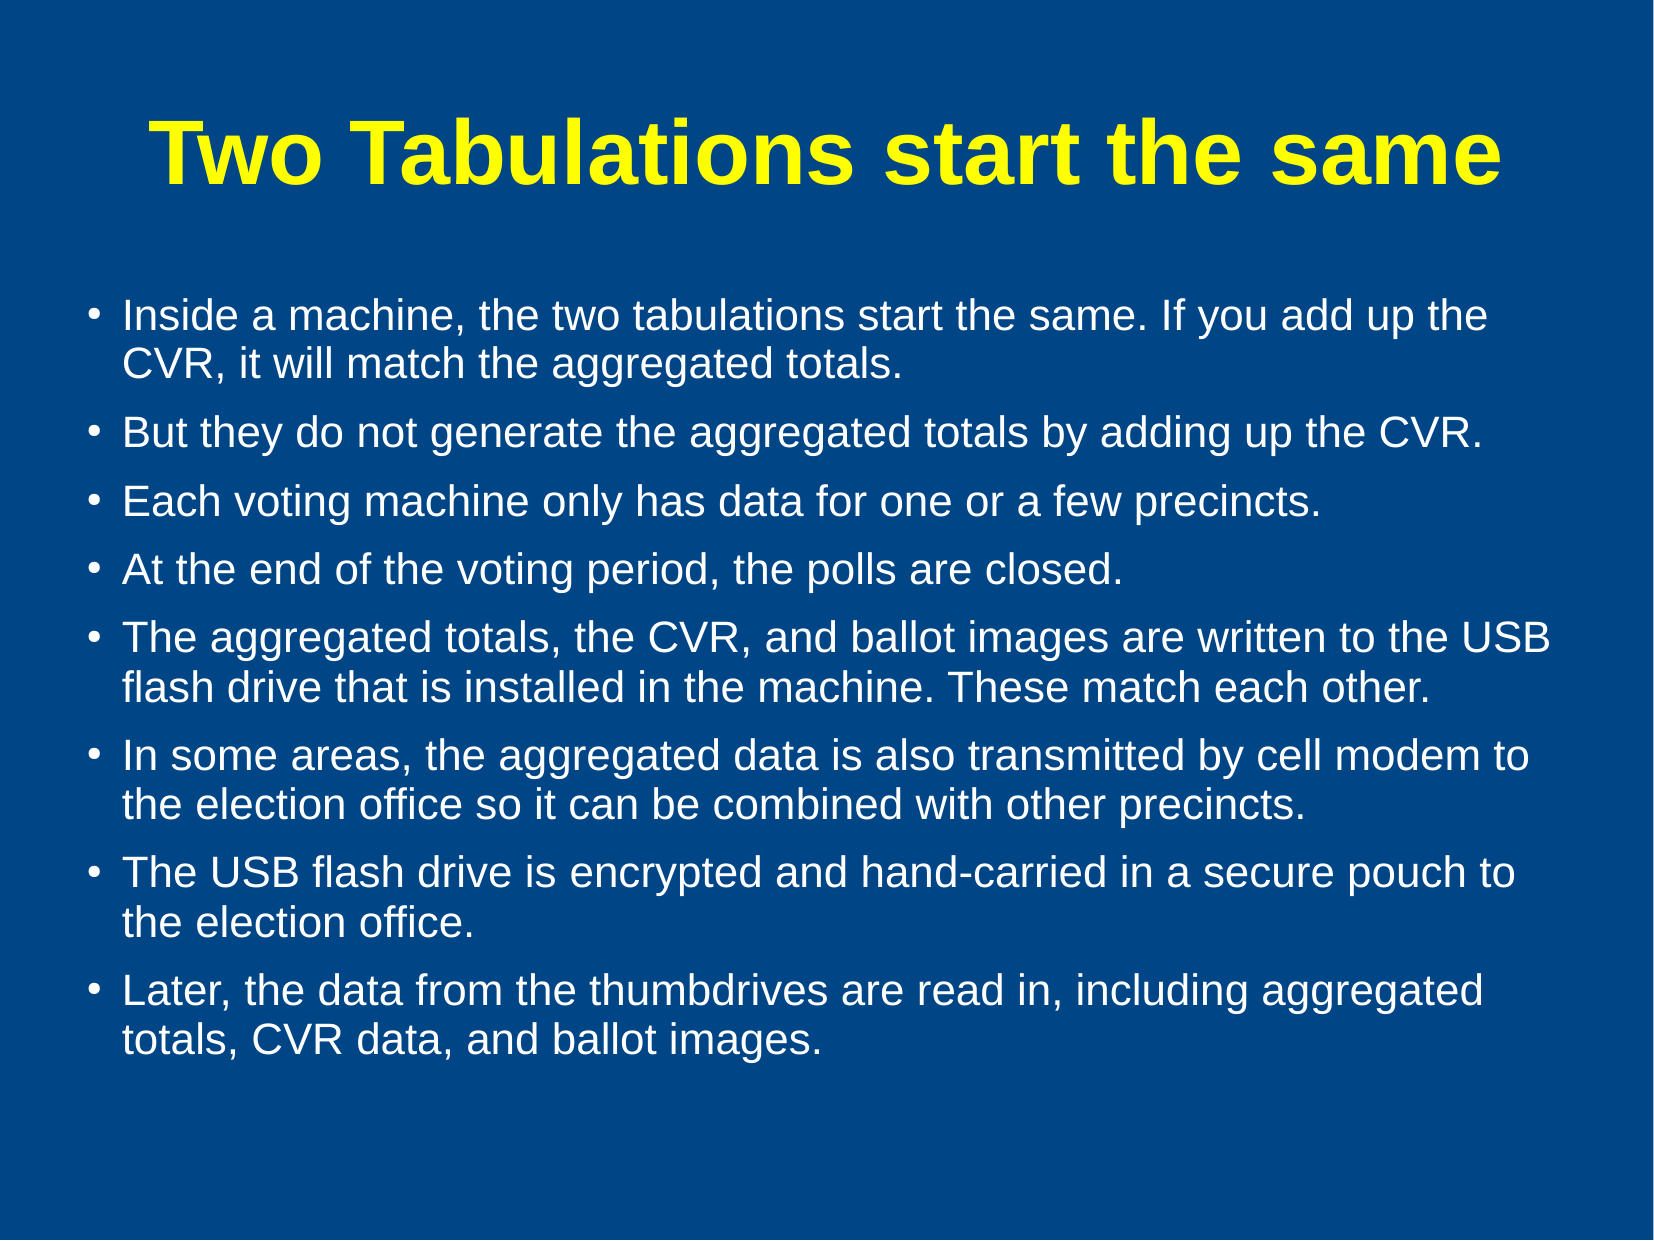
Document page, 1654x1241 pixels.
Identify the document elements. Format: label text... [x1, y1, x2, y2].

list Inside a machine, the two tabulations start the same. If you add up the CVR, it will match the aggregated totals. But they do not generate the aggregated totals by adding up the CVR. Each voting machine only has data for one or a few precincts. At the end of the voting period, the polls are closed. The aggregated totals, the CVR, and ballot images are written to the USB flash drive that is installed in the machine. These match each other. In some areas, the aggregated data is also transmitted by cell modem to the election office so it can be combined with other precincts. The USB flash drive is encrypted and hand-carried in a secure pouch to the election office. Later, the data from the thumbdrives are read in, including aggregated totals, CVR data, and ballot images. [75, 290, 1564, 1111]
title Two Tabulations start the same [82, 49, 1571, 257]
